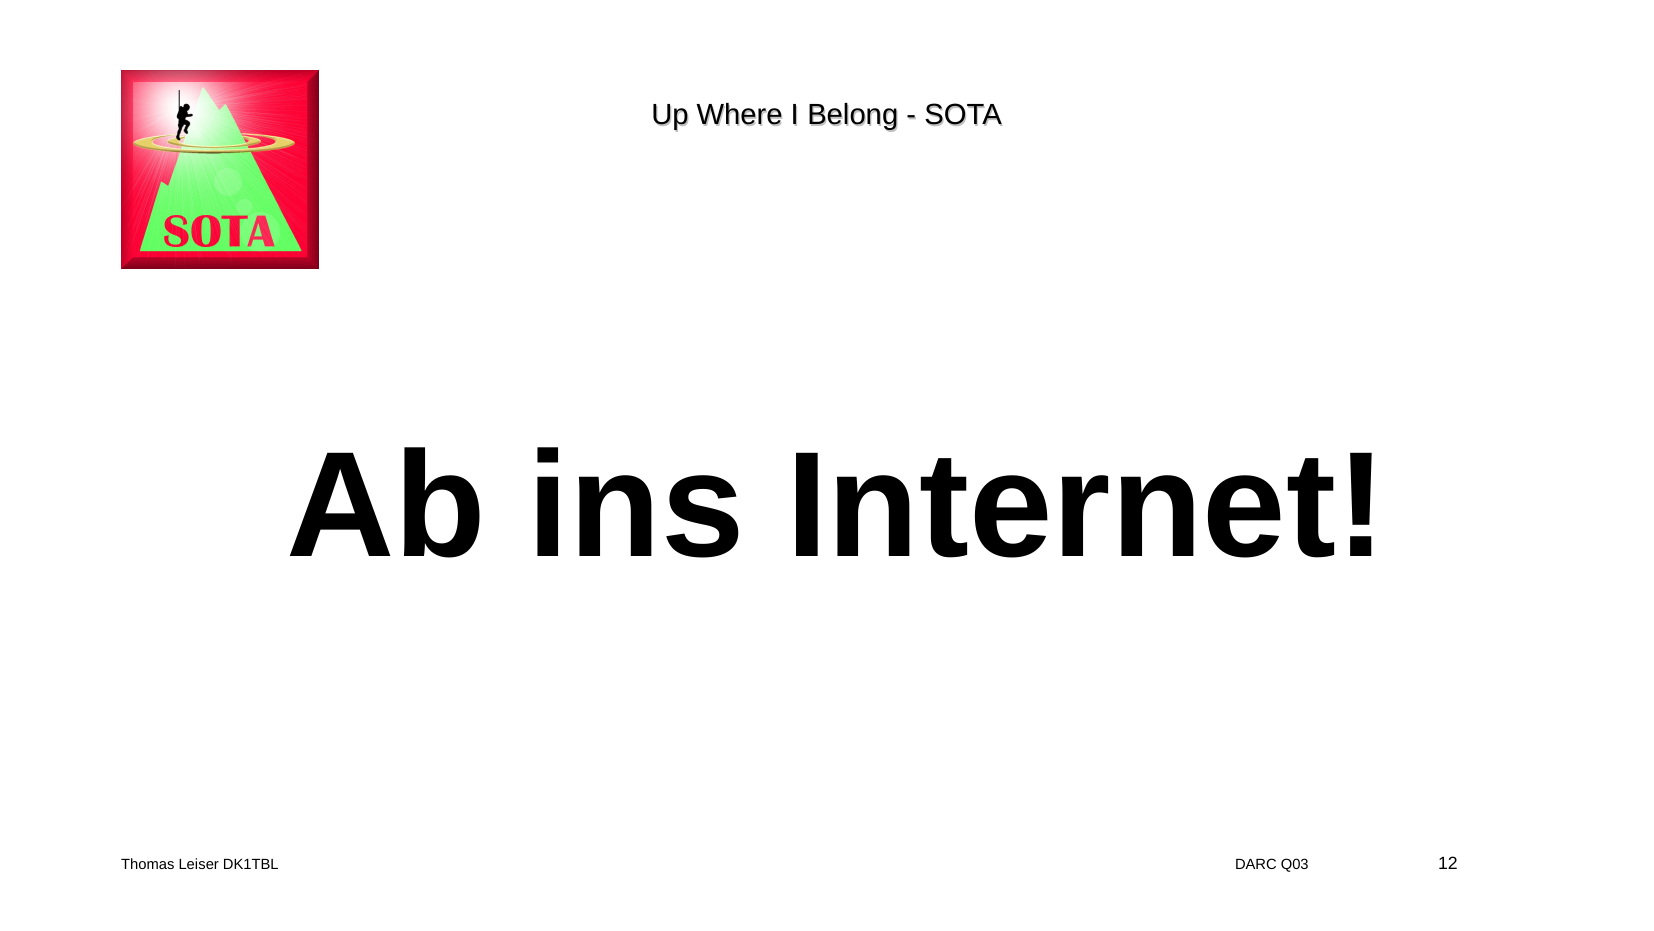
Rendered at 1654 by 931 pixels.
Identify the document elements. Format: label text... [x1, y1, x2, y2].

list Thomas Leiser DK1TBL DARC Q03 12 [70, 826, 1559, 895]
text_box Ab ins Internet! [271, 413, 1441, 596]
title Up Where I Belong - SOTA [82, 37, 1571, 193]
picture [121, 70, 319, 269]
